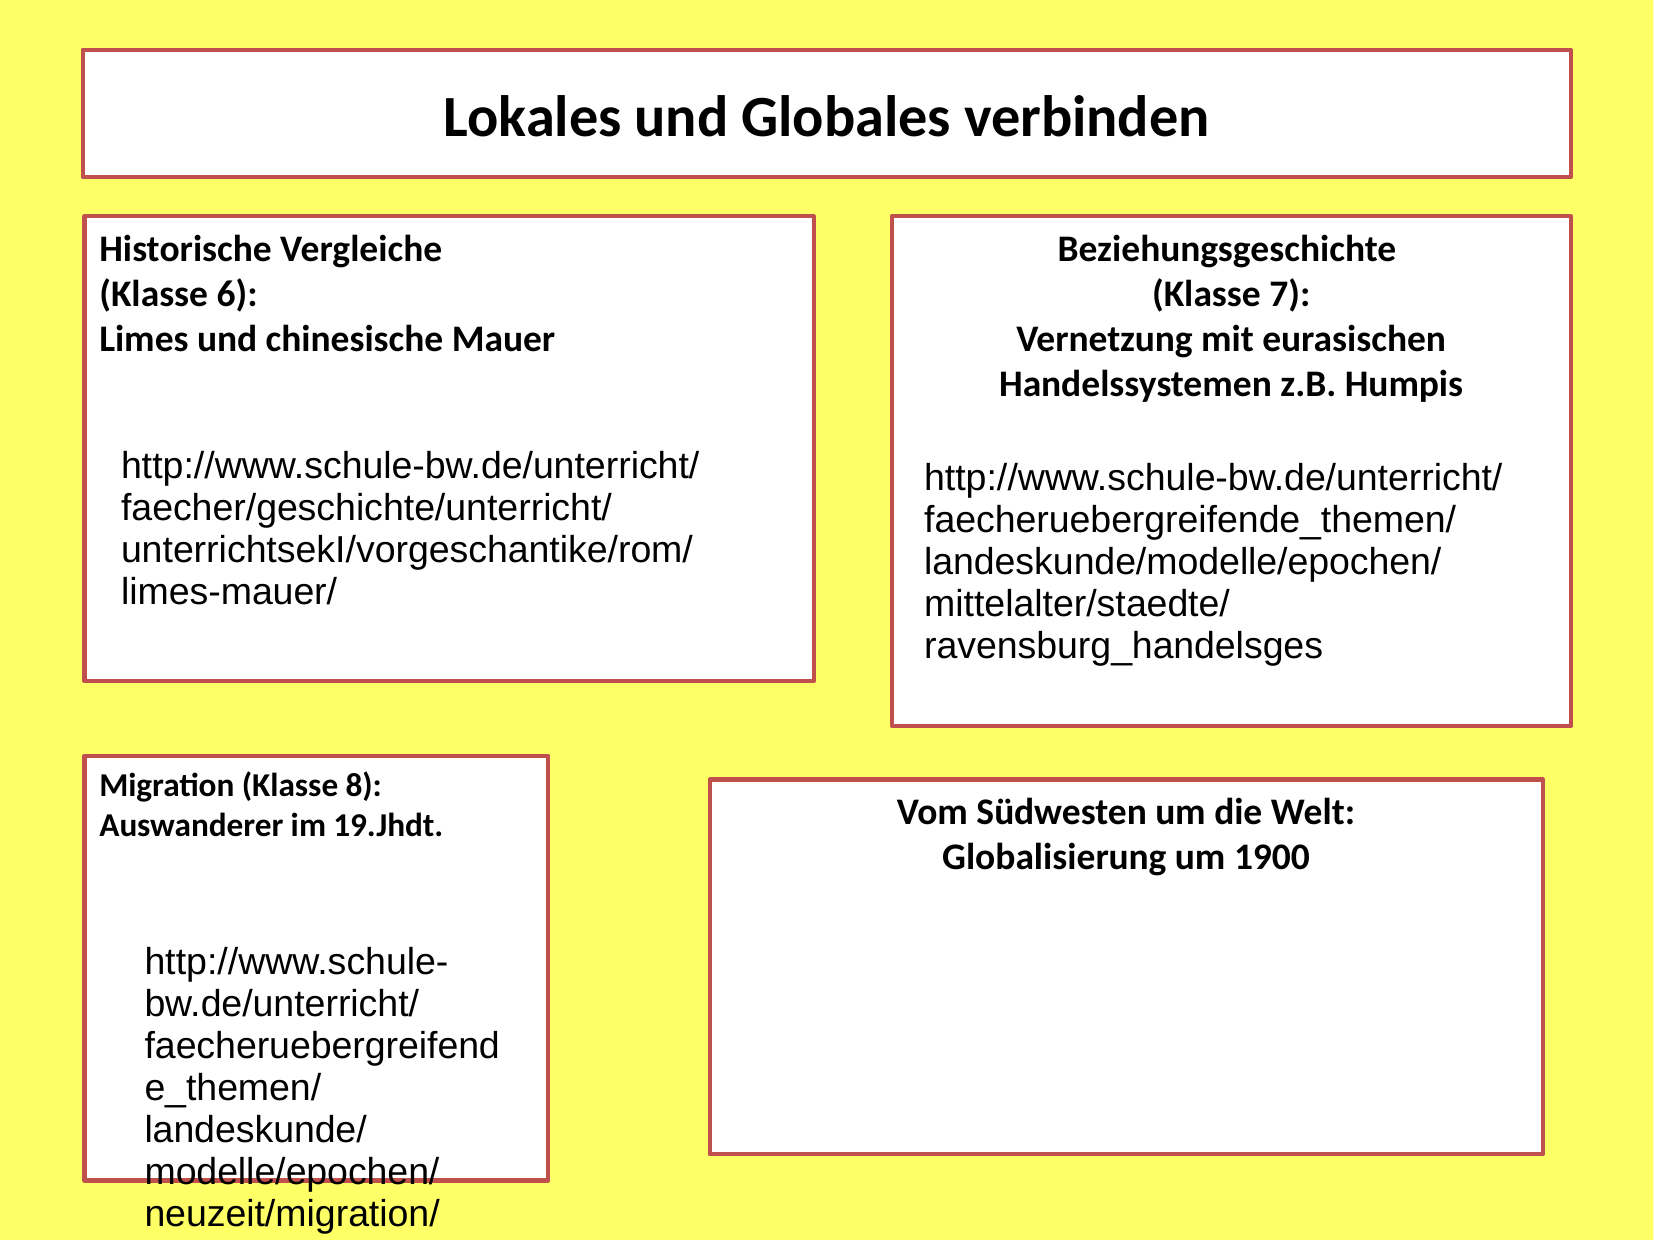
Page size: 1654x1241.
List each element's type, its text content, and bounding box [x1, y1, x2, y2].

title Lokales und Globales verbinden [82, 49, 1571, 178]
text_box http://www.schule-bw.de/unterricht/faecheruebergreifende_themen/landeskunde/modelle/epochen/neuzeit/migration/ [129, 933, 532, 1201]
text_box Beziehungsgeschichte (Klasse 7): Vernetzung mit eurasischen Handelssystemen z.B. Humpis [891, 216, 1571, 727]
text_box http://www.schule-bw.de/unterricht/faecher/geschichte/unterricht/unterrichtsekI/vorgeschantike/rom/limes-mauer/ [106, 437, 792, 621]
text_box Migration (Klasse 8): Auswanderer im 19.Jhdt. [84, 755, 549, 1181]
text_box Vom Südwesten um die Welt: Globalisierung um 1900 [709, 779, 1543, 1155]
text_box http://www.schule-bw.de/unterricht/faecheruebergreifende_themen/landeskunde/modelle/epochen/mittelalter/staedte/ravensburg_handelsges [909, 448, 1548, 674]
text_box Historische Vergleiche (Klasse 6): Limes und chinesische Mauer [84, 216, 814, 682]
